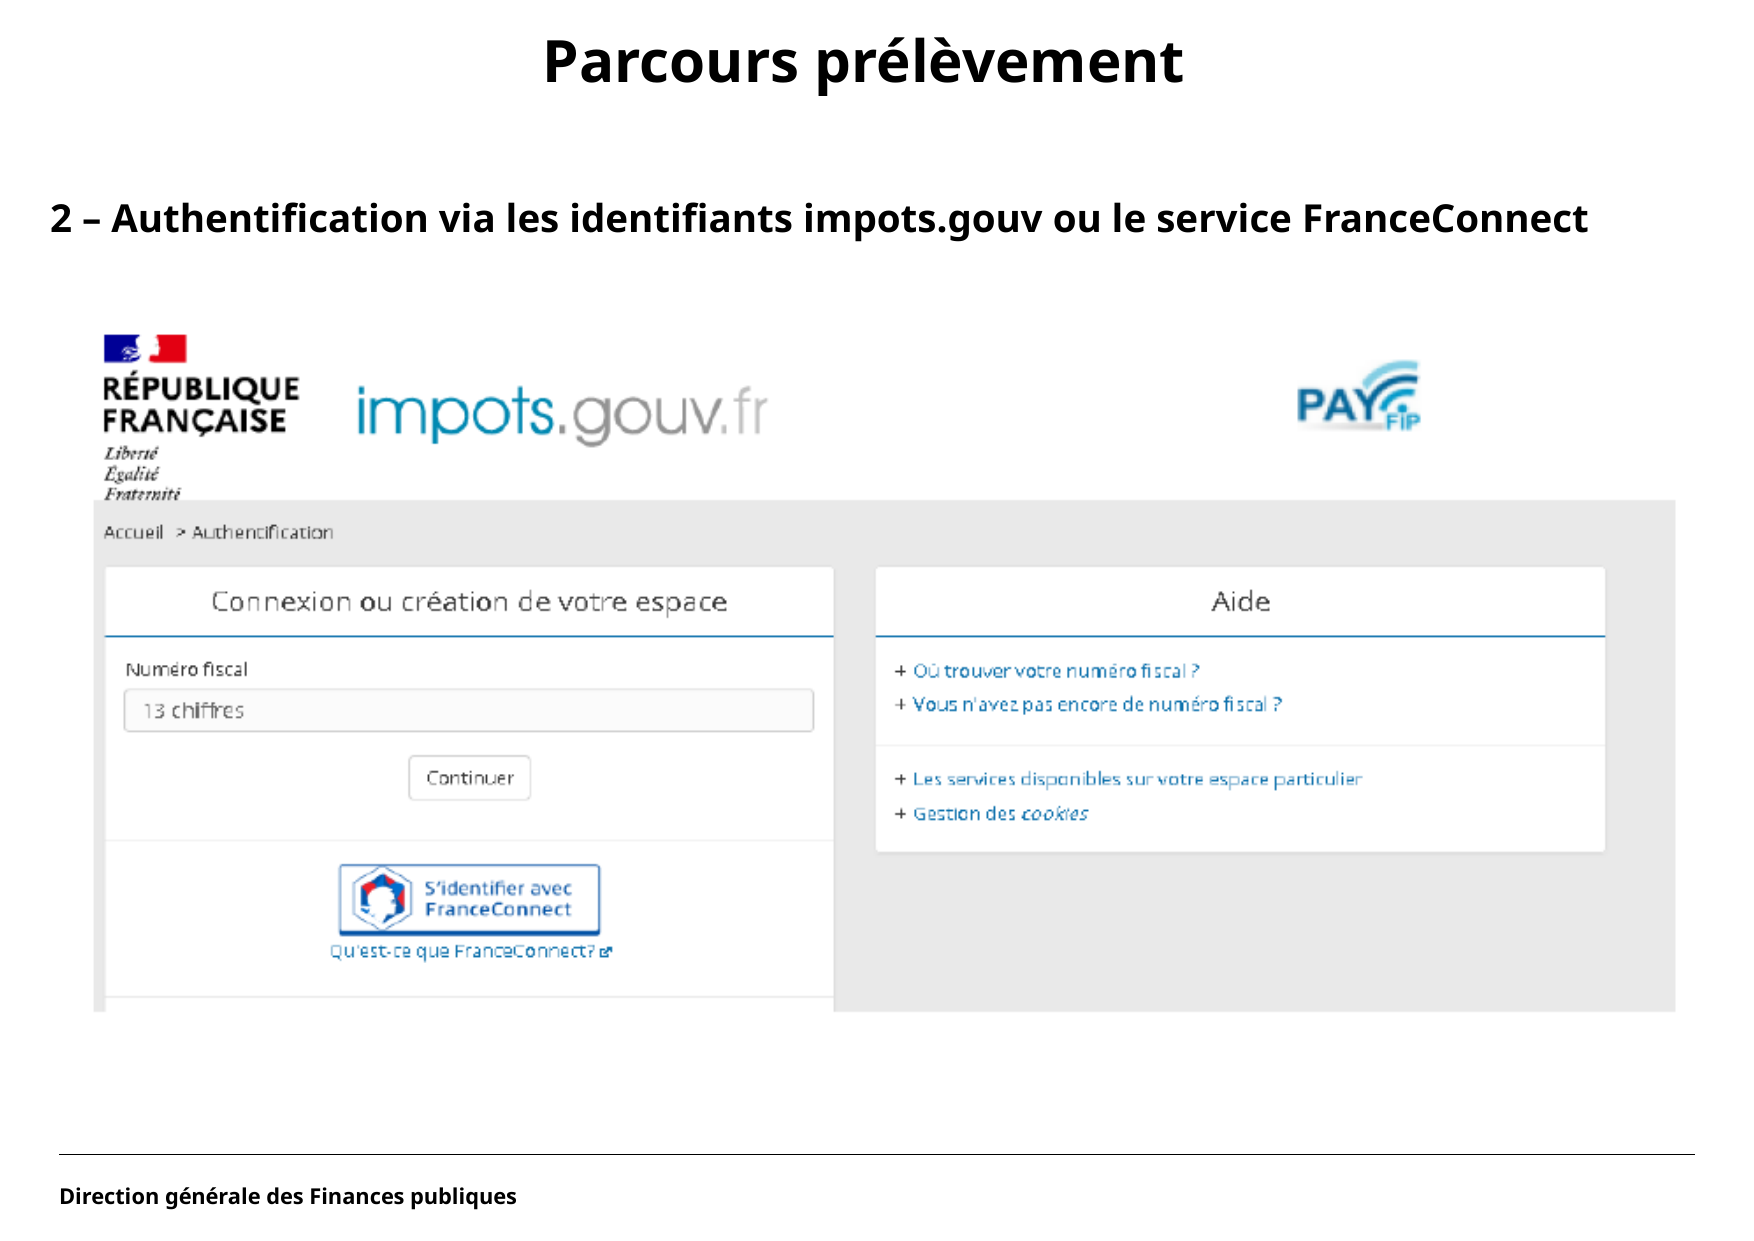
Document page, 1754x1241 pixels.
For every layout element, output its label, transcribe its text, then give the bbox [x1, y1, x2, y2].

picture [80, 307, 1704, 1014]
list Parcours prélèvement [50, 20, 1678, 121]
list 2 – Authentification via les identifiants impots.gouv ou le service FranceConnect [50, 190, 1678, 292]
